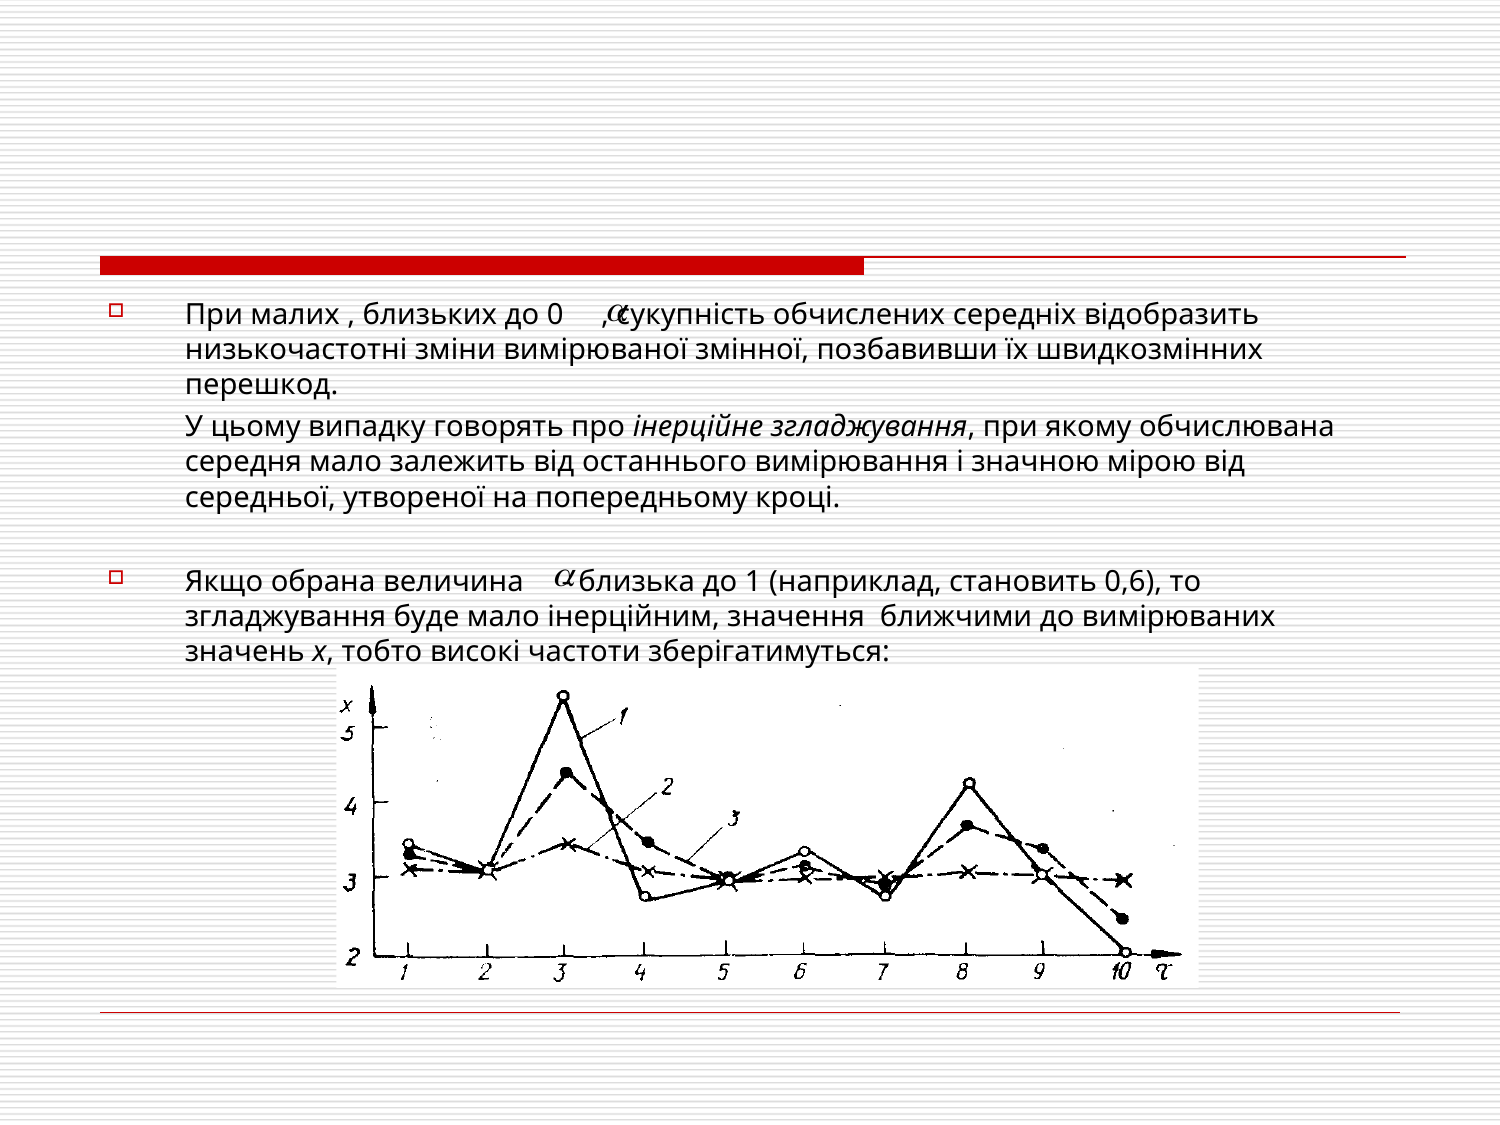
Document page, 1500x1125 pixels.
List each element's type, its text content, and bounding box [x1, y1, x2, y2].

chart [602, 297, 638, 331]
title [94, 49, 1407, 250]
list При малих , близьких до 0 , сукупність обчислених середніх відобразить низькочастотні зміни вимірюваної змінної, позбавивши їх швидкозмінних перешкод. У цьому випадку говорять про інерційне згладжування, при якому обчислювана середня мало залежить від останнього вимірювання і значною мірою від середньої, утвореної на попередньому кроці. Якщо обрана величина - близька до 1 (наприклад, становить 0,6), то згладжування буде мало інерційним, значення ближчими до вимірюваних значень х, тобто високі частоти зберігатимуться: [92, 287, 1406, 988]
picture [0, 0, 1500, 1125]
chart [549, 562, 585, 596]
